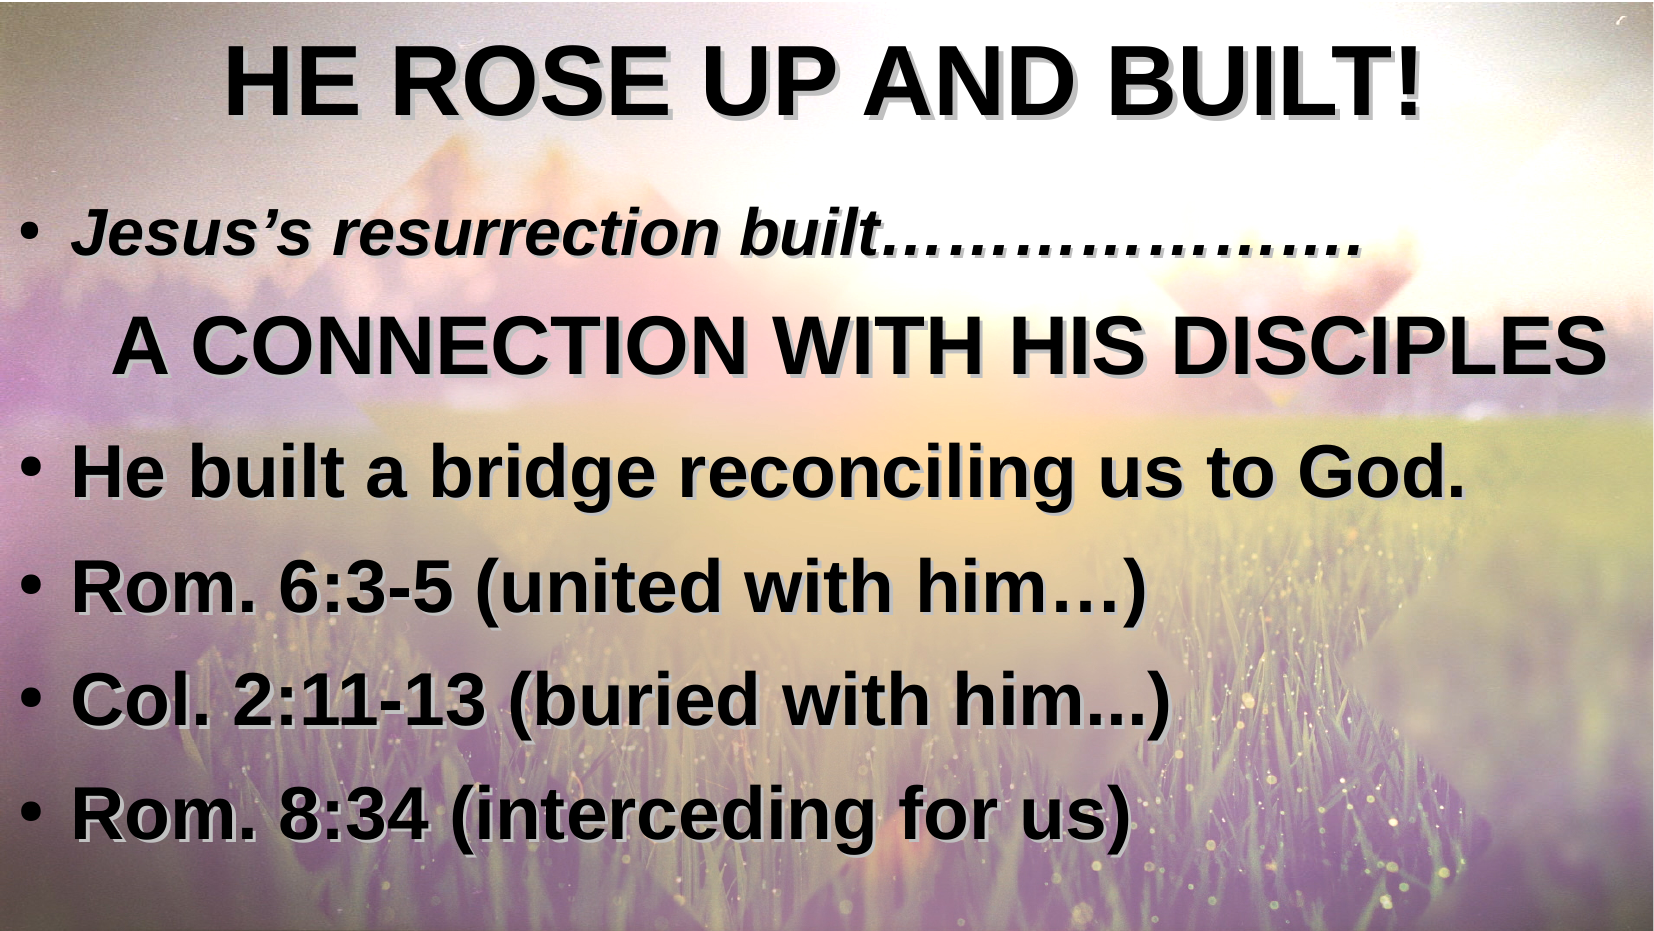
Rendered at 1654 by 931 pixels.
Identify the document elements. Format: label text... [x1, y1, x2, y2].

picture [0, 2, 1654, 931]
title HE ROSE UP AND BUILT! [15, 3, 1636, 159]
list Jesus’s resurrection built…………………. A CONNECTION WITH HIS DISCIPLES He built a bridge reconciling us to God. Rom. 6:3-5 (united with him…) Col. 2:11-13 (buried with him...) Rom. 8:34 (interceding for us) [0, 195, 1651, 931]
